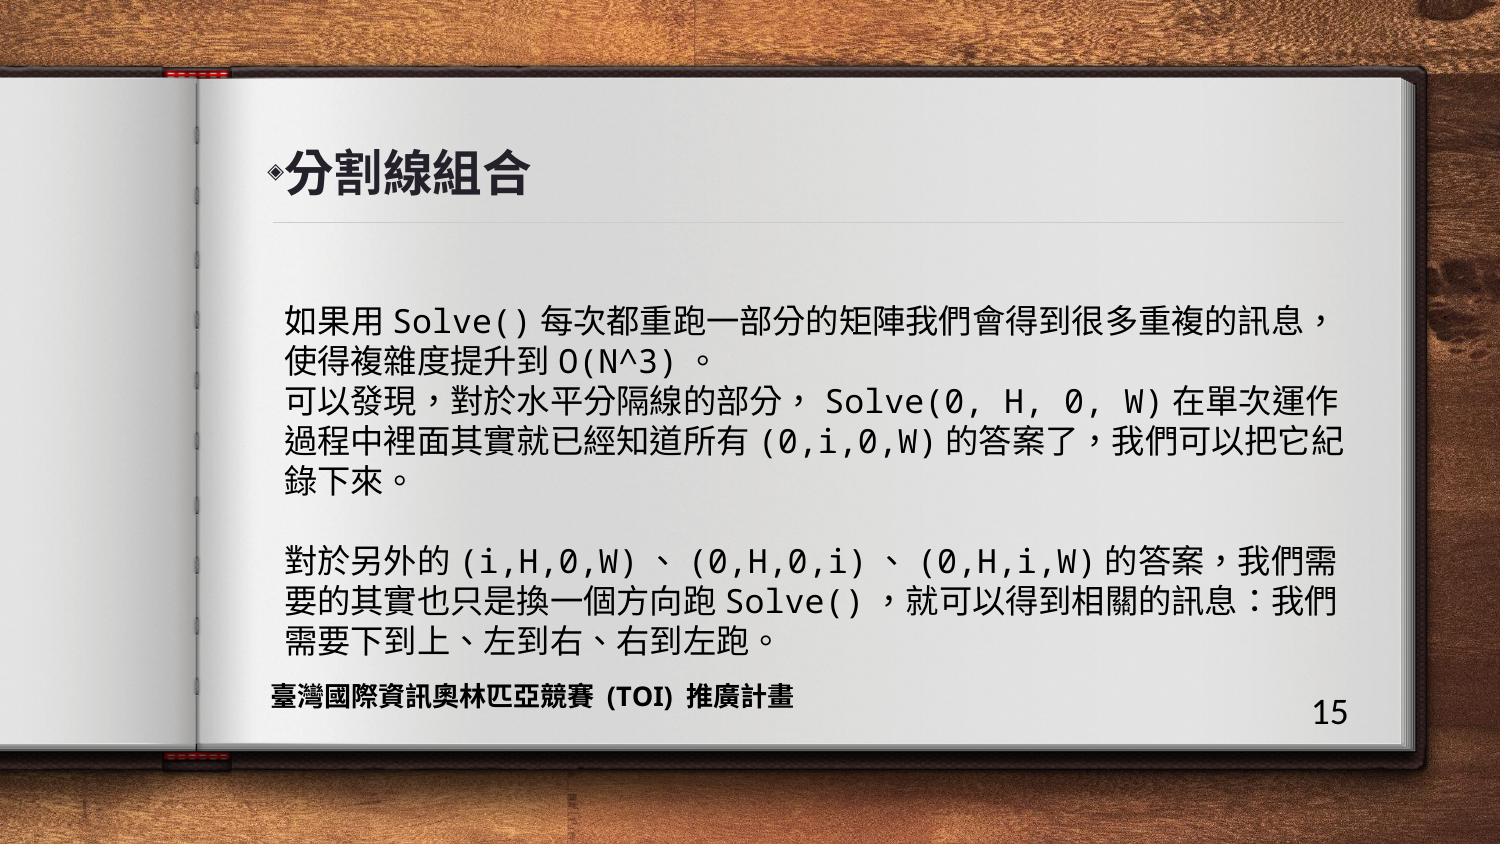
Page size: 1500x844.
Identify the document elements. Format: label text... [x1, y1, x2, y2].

text_box 如果用Solve()每次都重跑一部分的矩陣我們會得到很多重複的訊息，使得複雜度提升到O(N^3)。 可以發現，對於水平分隔線的部分，Solve(0, H, 0, W)在單次運作過程中裡面其實就已經知道所有(0,i,0,W)的答案了，我們可以把它紀錄下來。 對於另外的(i,H,0,W)、(0,H,0,i)、(0,H,i,W)的答案，我們需要的其實也只是換一個方向跑Solve()，就可以得到相關的訊息：我們需要下到上、左到右、右到左跑。 [269, 293, 1386, 632]
list 分割線組合 [252, 126, 1194, 216]
text_box [1295, 672, 1386, 737]
